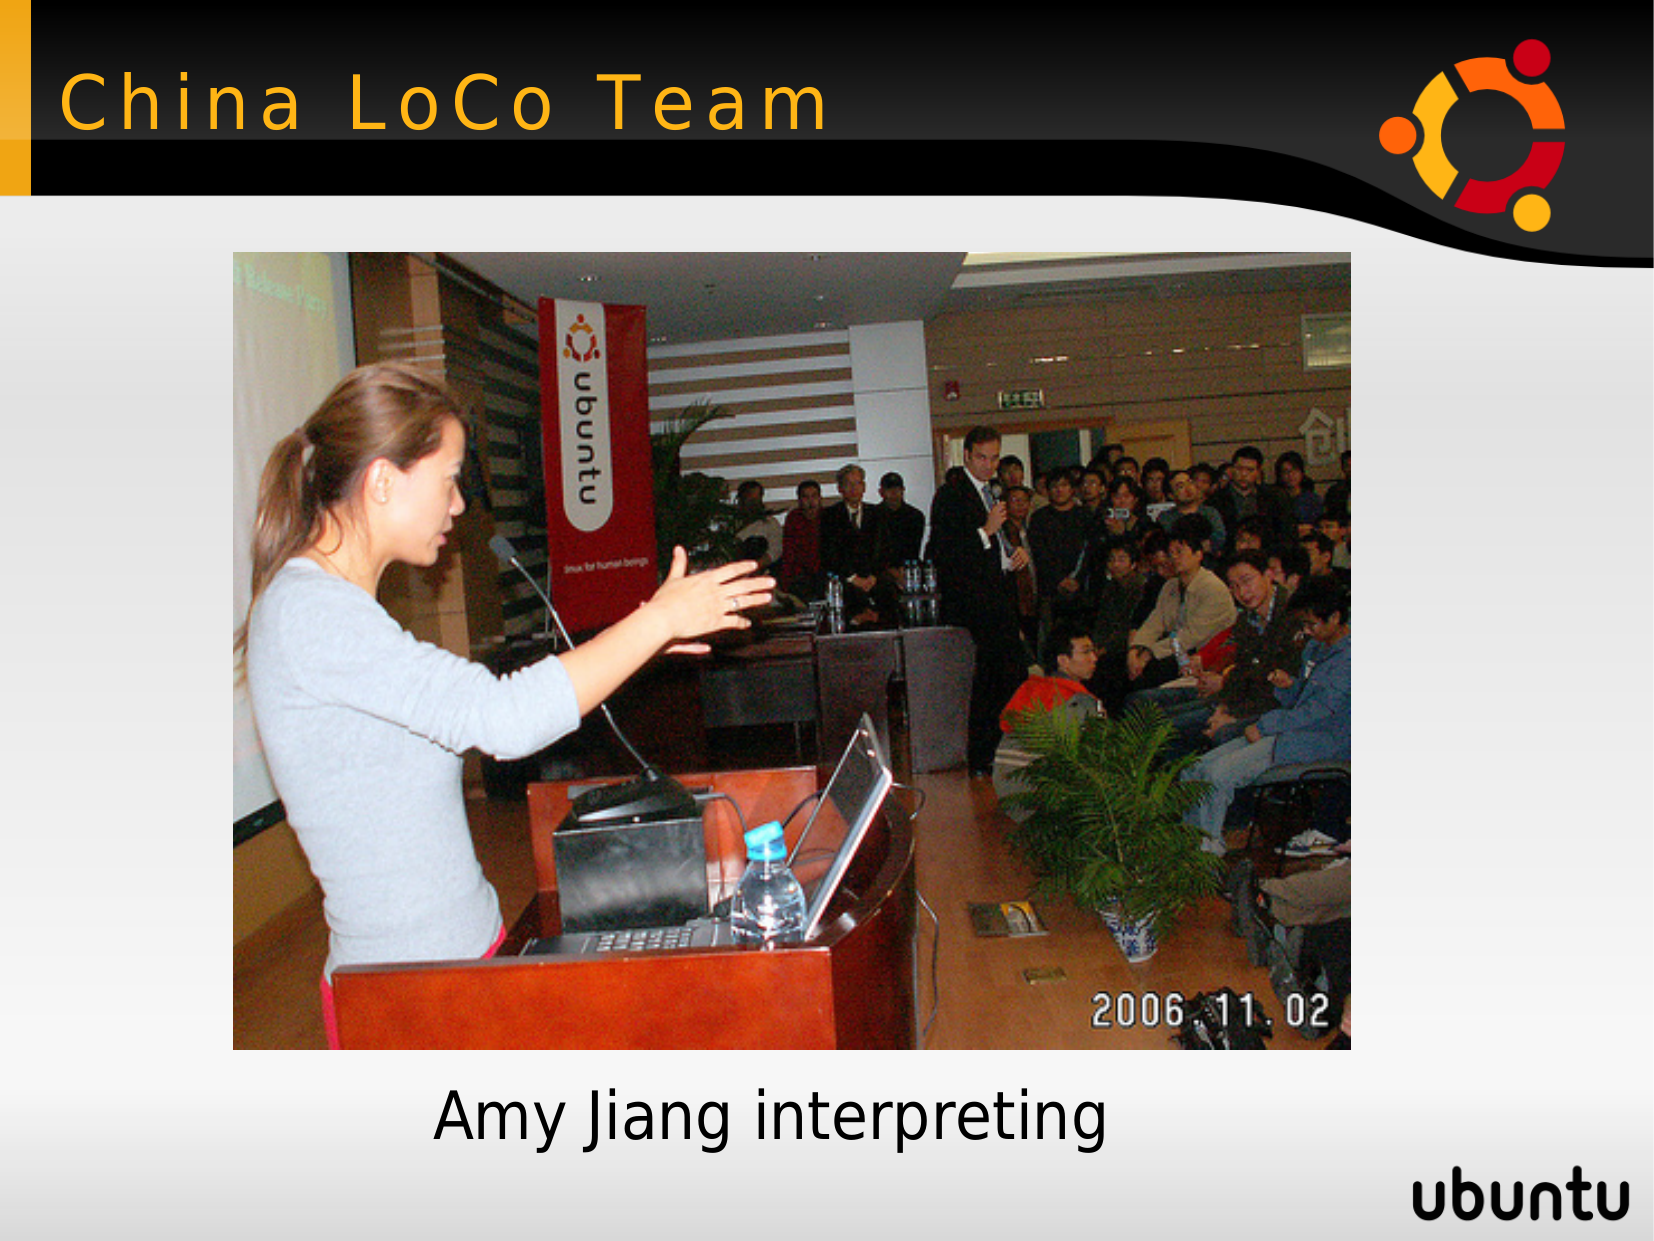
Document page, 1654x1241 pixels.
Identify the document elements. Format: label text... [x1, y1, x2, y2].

picture [0, 0, 1654, 1241]
text_box Amy Jiang interpreting [418, 1069, 1201, 1163]
title China LoCo Team [59, 36, 1270, 171]
